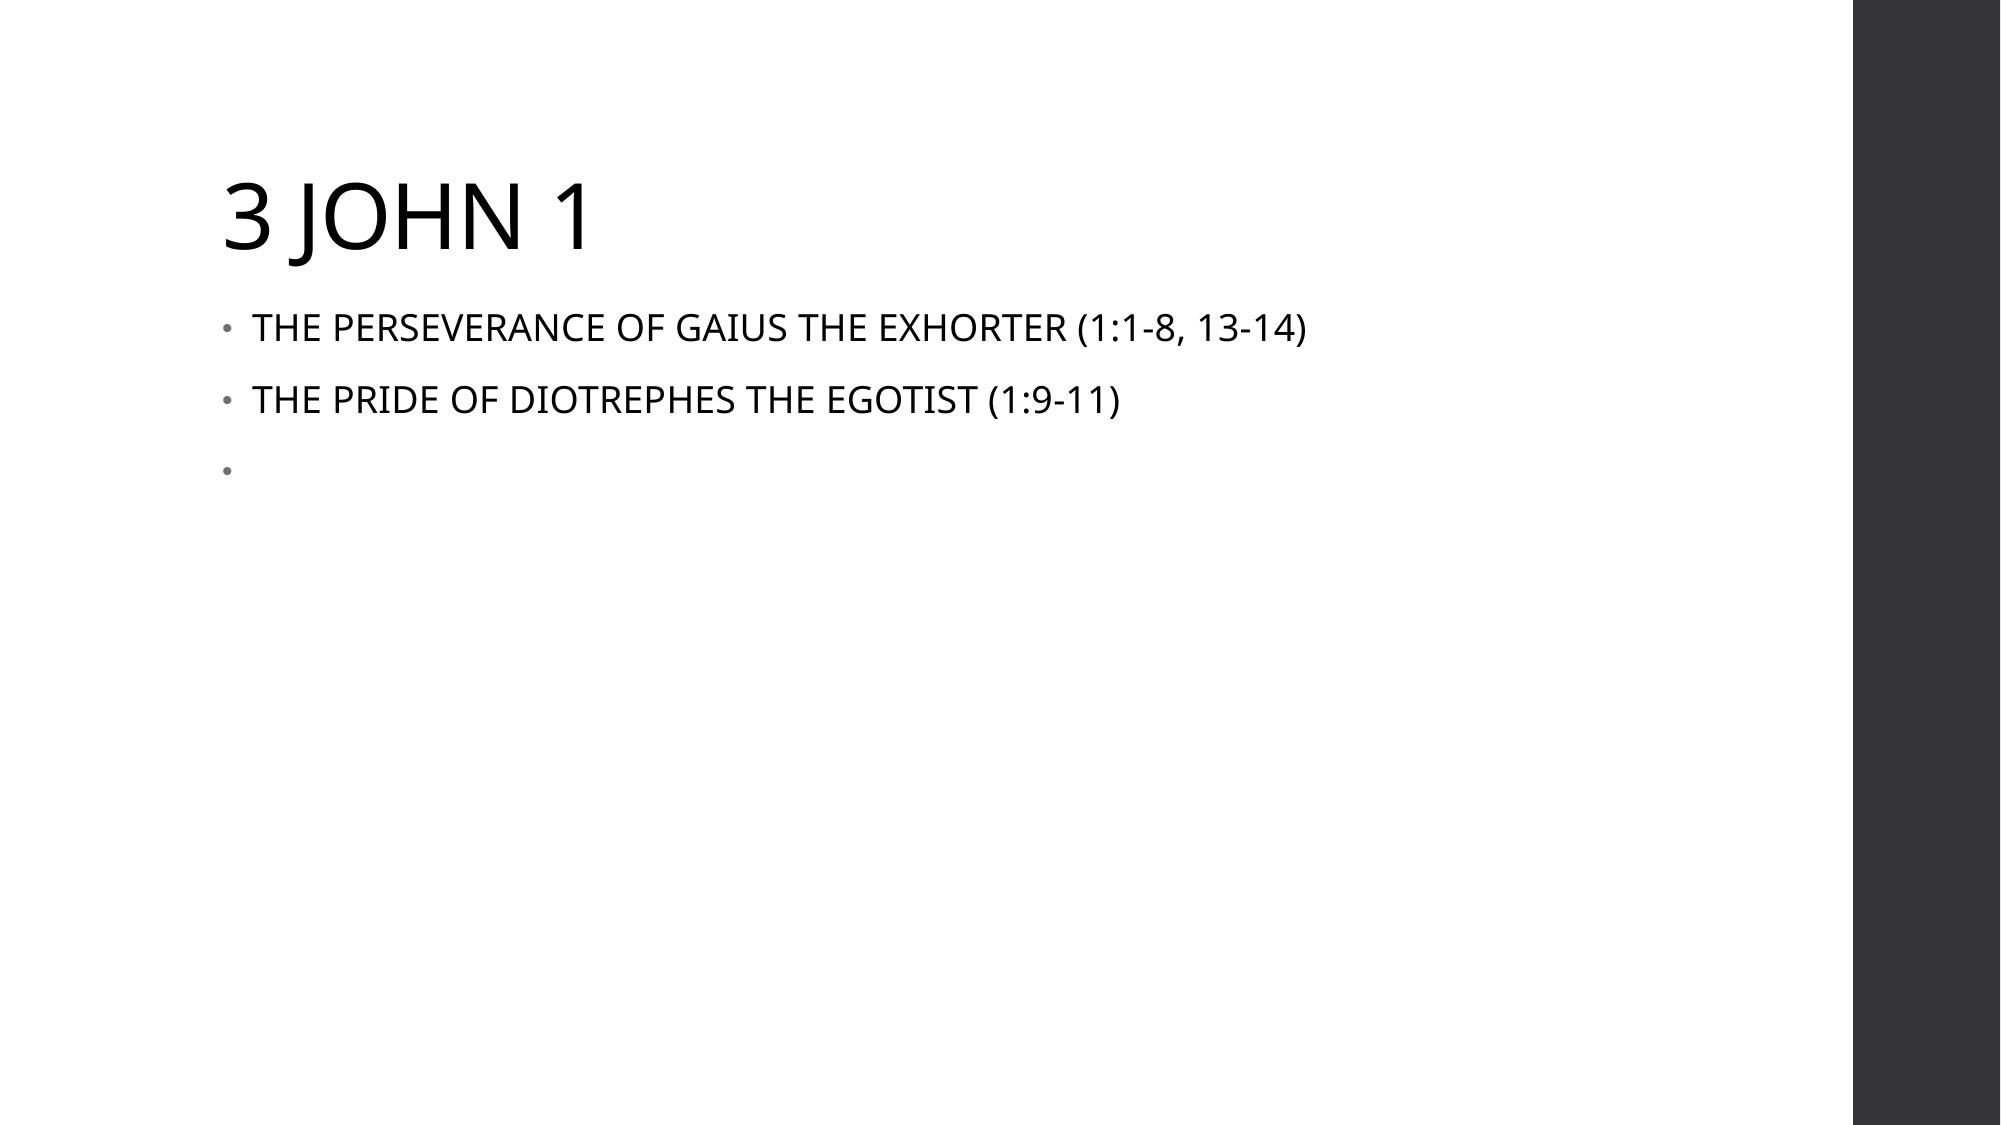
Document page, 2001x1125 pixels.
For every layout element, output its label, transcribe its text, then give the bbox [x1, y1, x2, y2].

title 3 JOHN 1 [206, 60, 1797, 278]
list THE PERSEVERANCE OF GAIUS THE EXHORTER (1:1-8, 13-14) THE PRIDE OF DIOTREPHES THE EGOTIST (1:9-11) [206, 299, 1617, 1014]
